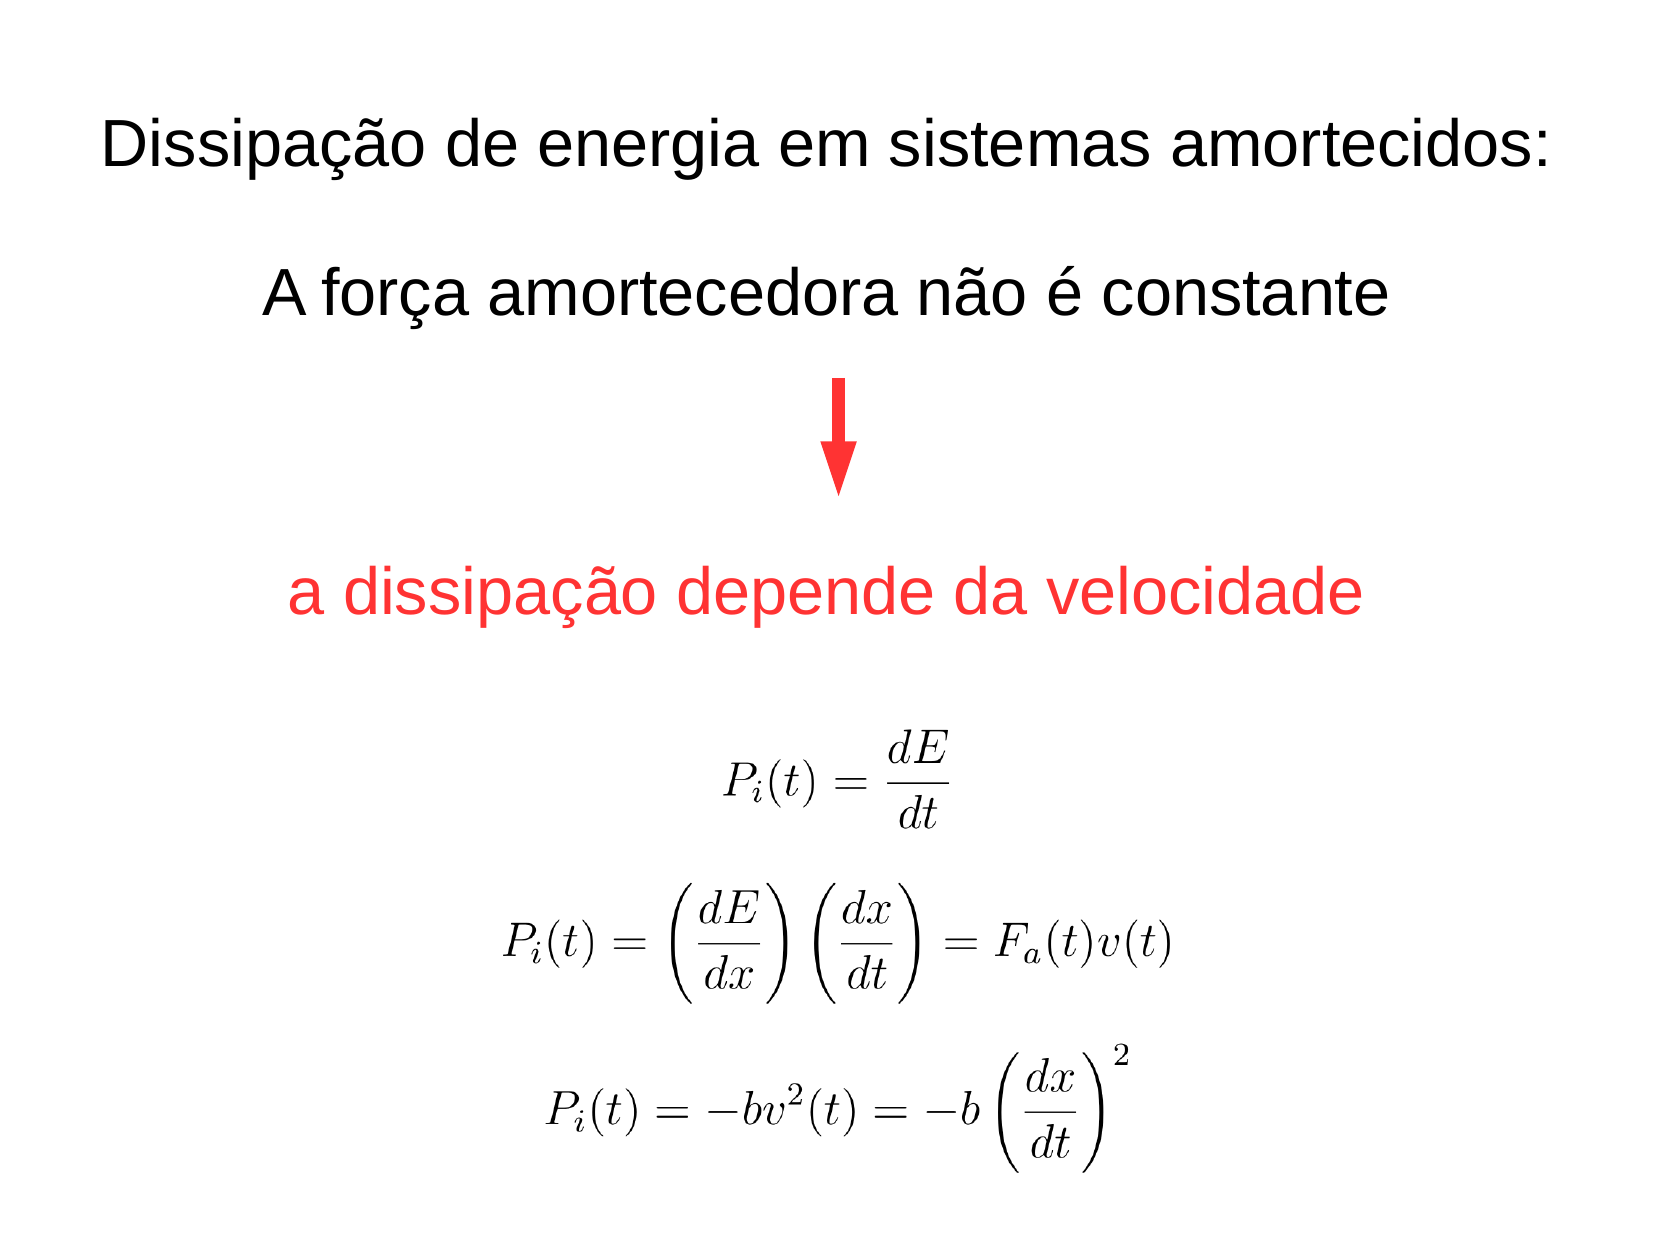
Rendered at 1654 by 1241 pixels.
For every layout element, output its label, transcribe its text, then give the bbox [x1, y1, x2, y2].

subtitle Dissipação de energia em sistemas amortecidos: A força amortecedora não é constante a dissipação depende da velocidade [82, 78, 1571, 656]
picture [490, 708, 1188, 1187]
